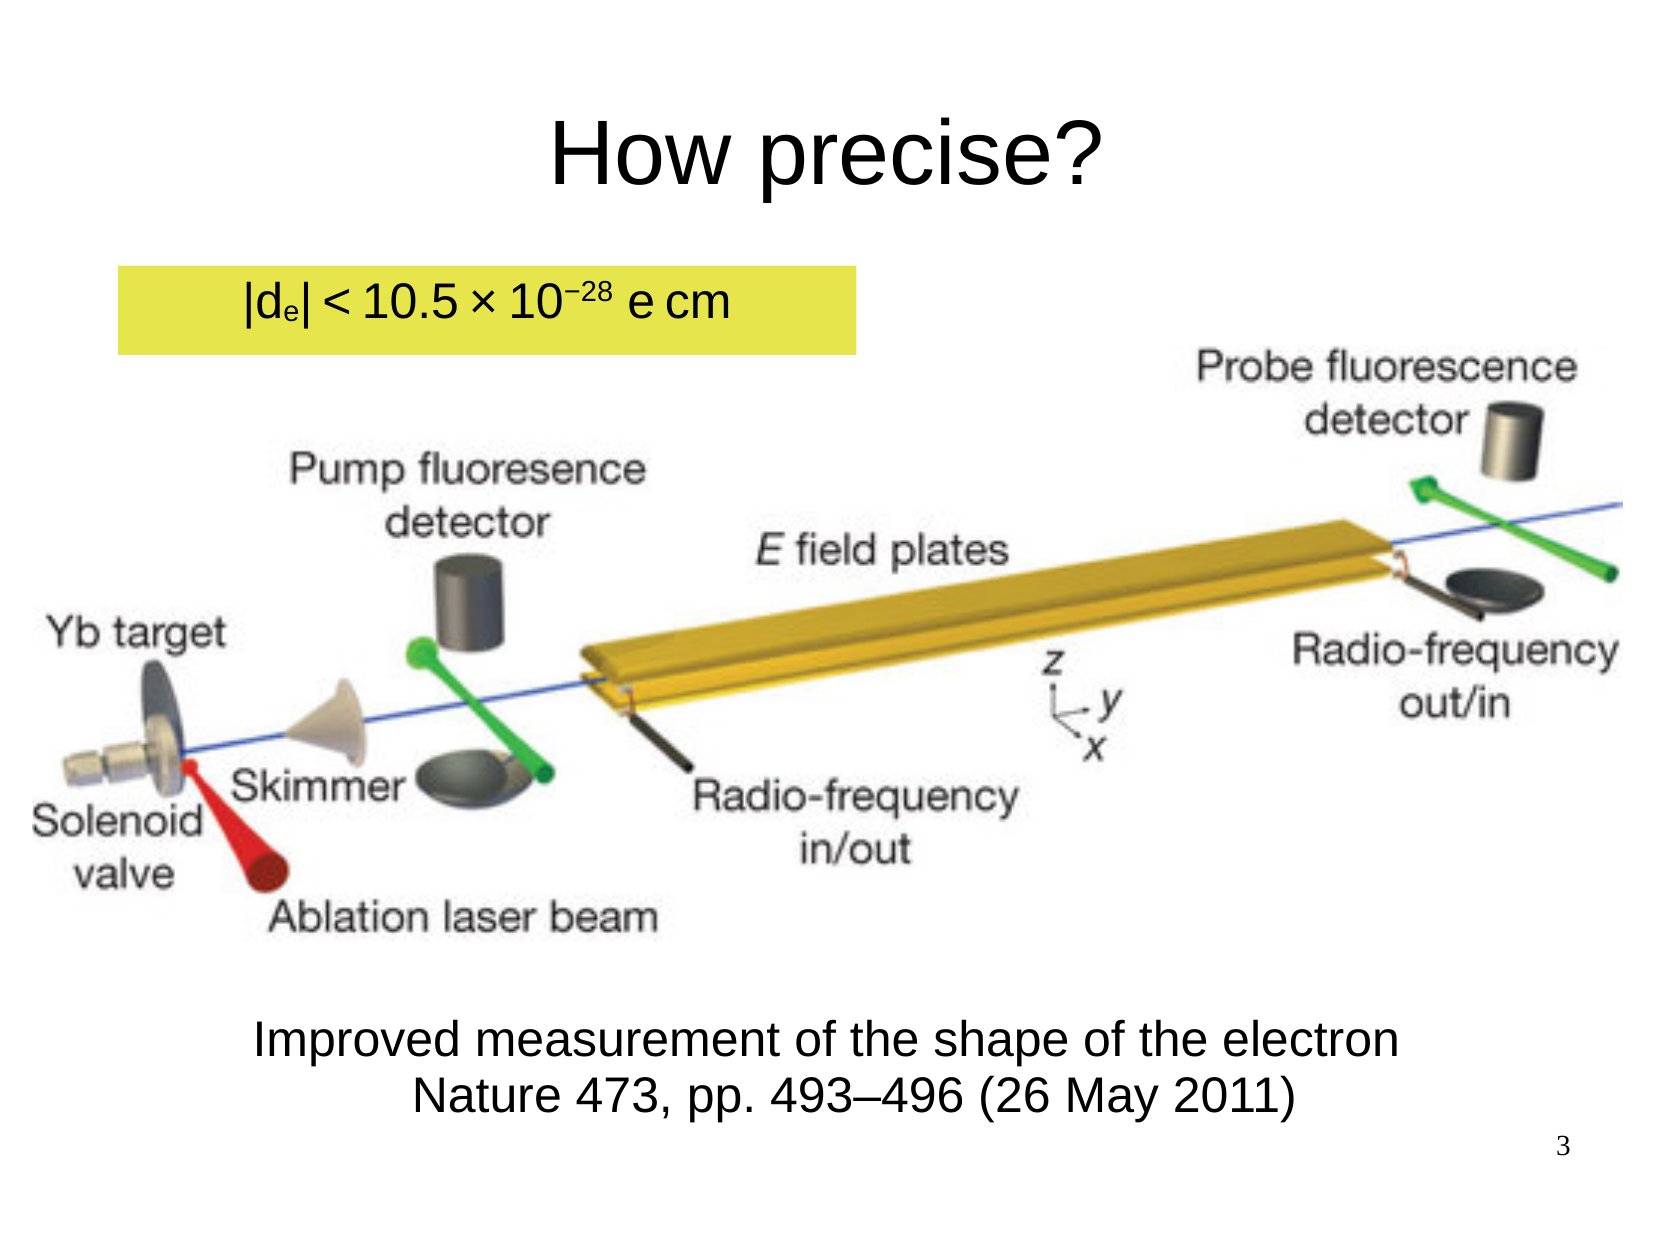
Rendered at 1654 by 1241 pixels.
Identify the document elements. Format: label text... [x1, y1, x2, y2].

picture [32, 345, 1623, 942]
title How precise? [82, 49, 1571, 257]
text_box Improved measurement of the shape of the electron Nature 473, pp. 493–496 (26 May 2011) [118, 1003, 1536, 1131]
text_box |de| < 10.5 × 10−28 e cm [118, 265, 857, 355]
